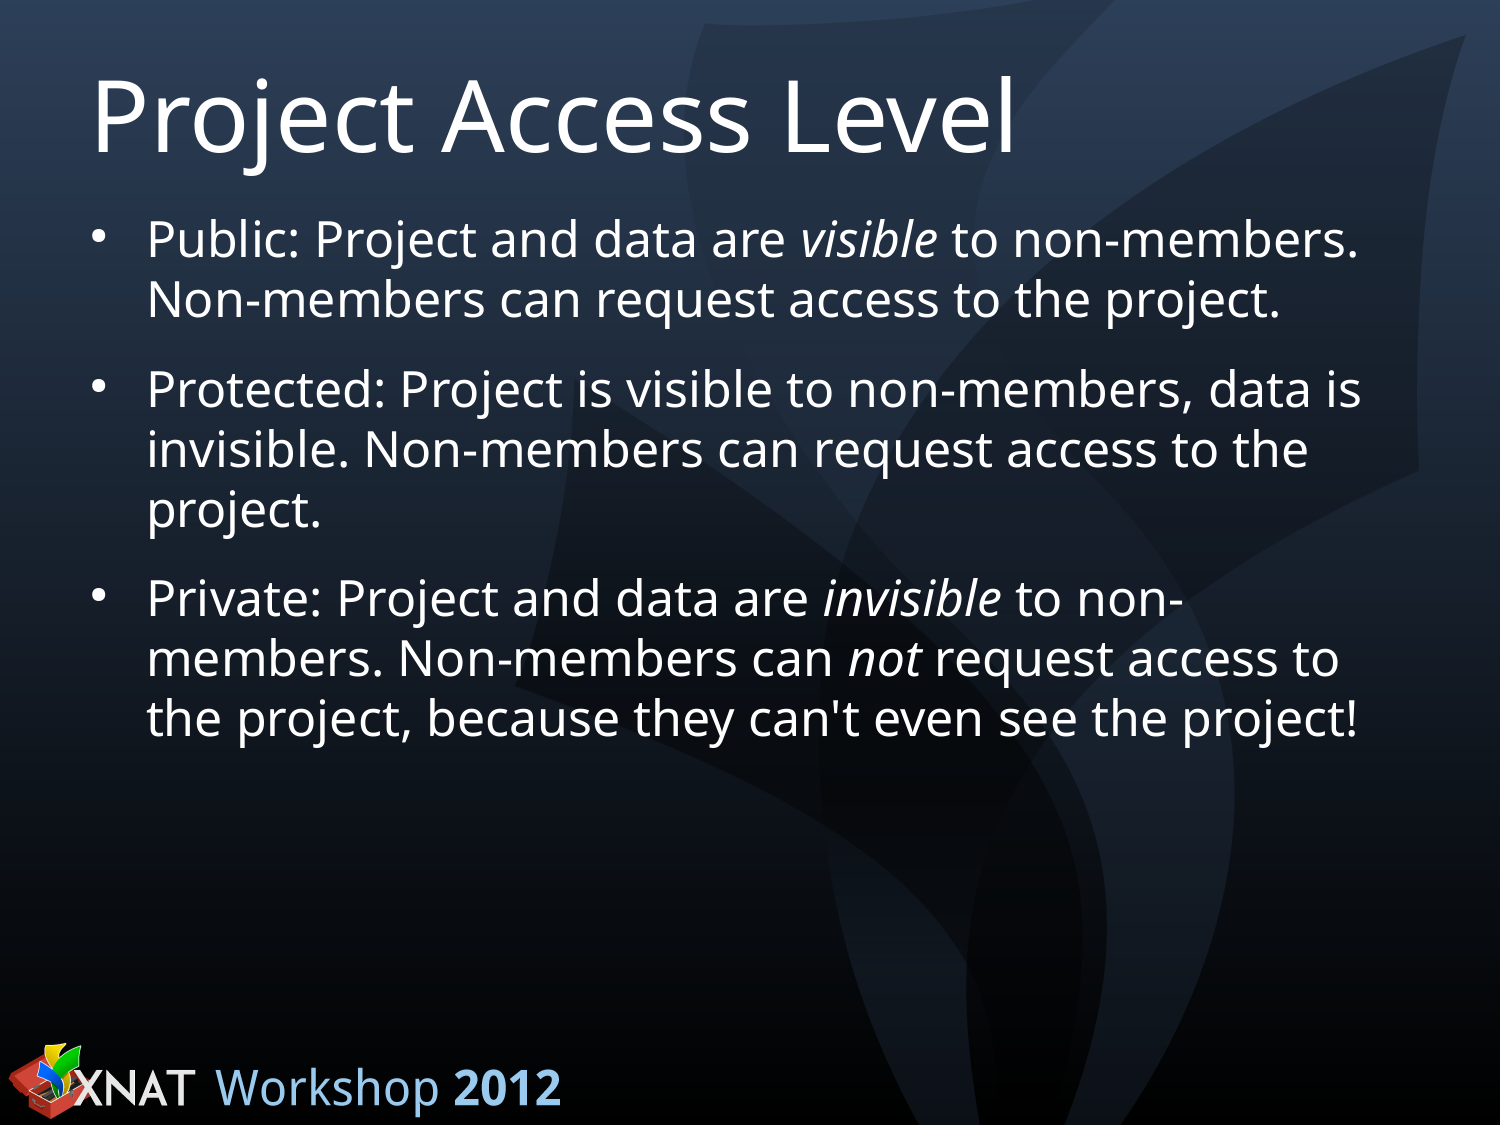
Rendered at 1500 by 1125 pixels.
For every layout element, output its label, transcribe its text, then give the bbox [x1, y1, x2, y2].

picture [0, 0, 1500, 1125]
list Public: Project and data are visible to non-members. Non-members can request access to the project. Protected: Project is visible to non-members, data is invisible. Non-members can request access to the project. Private: Project and data are invisible to non-members. Non-members can not request access to the project, because they can't even see the project! [75, 200, 1426, 976]
title Project Access Level [75, 45, 1425, 188]
